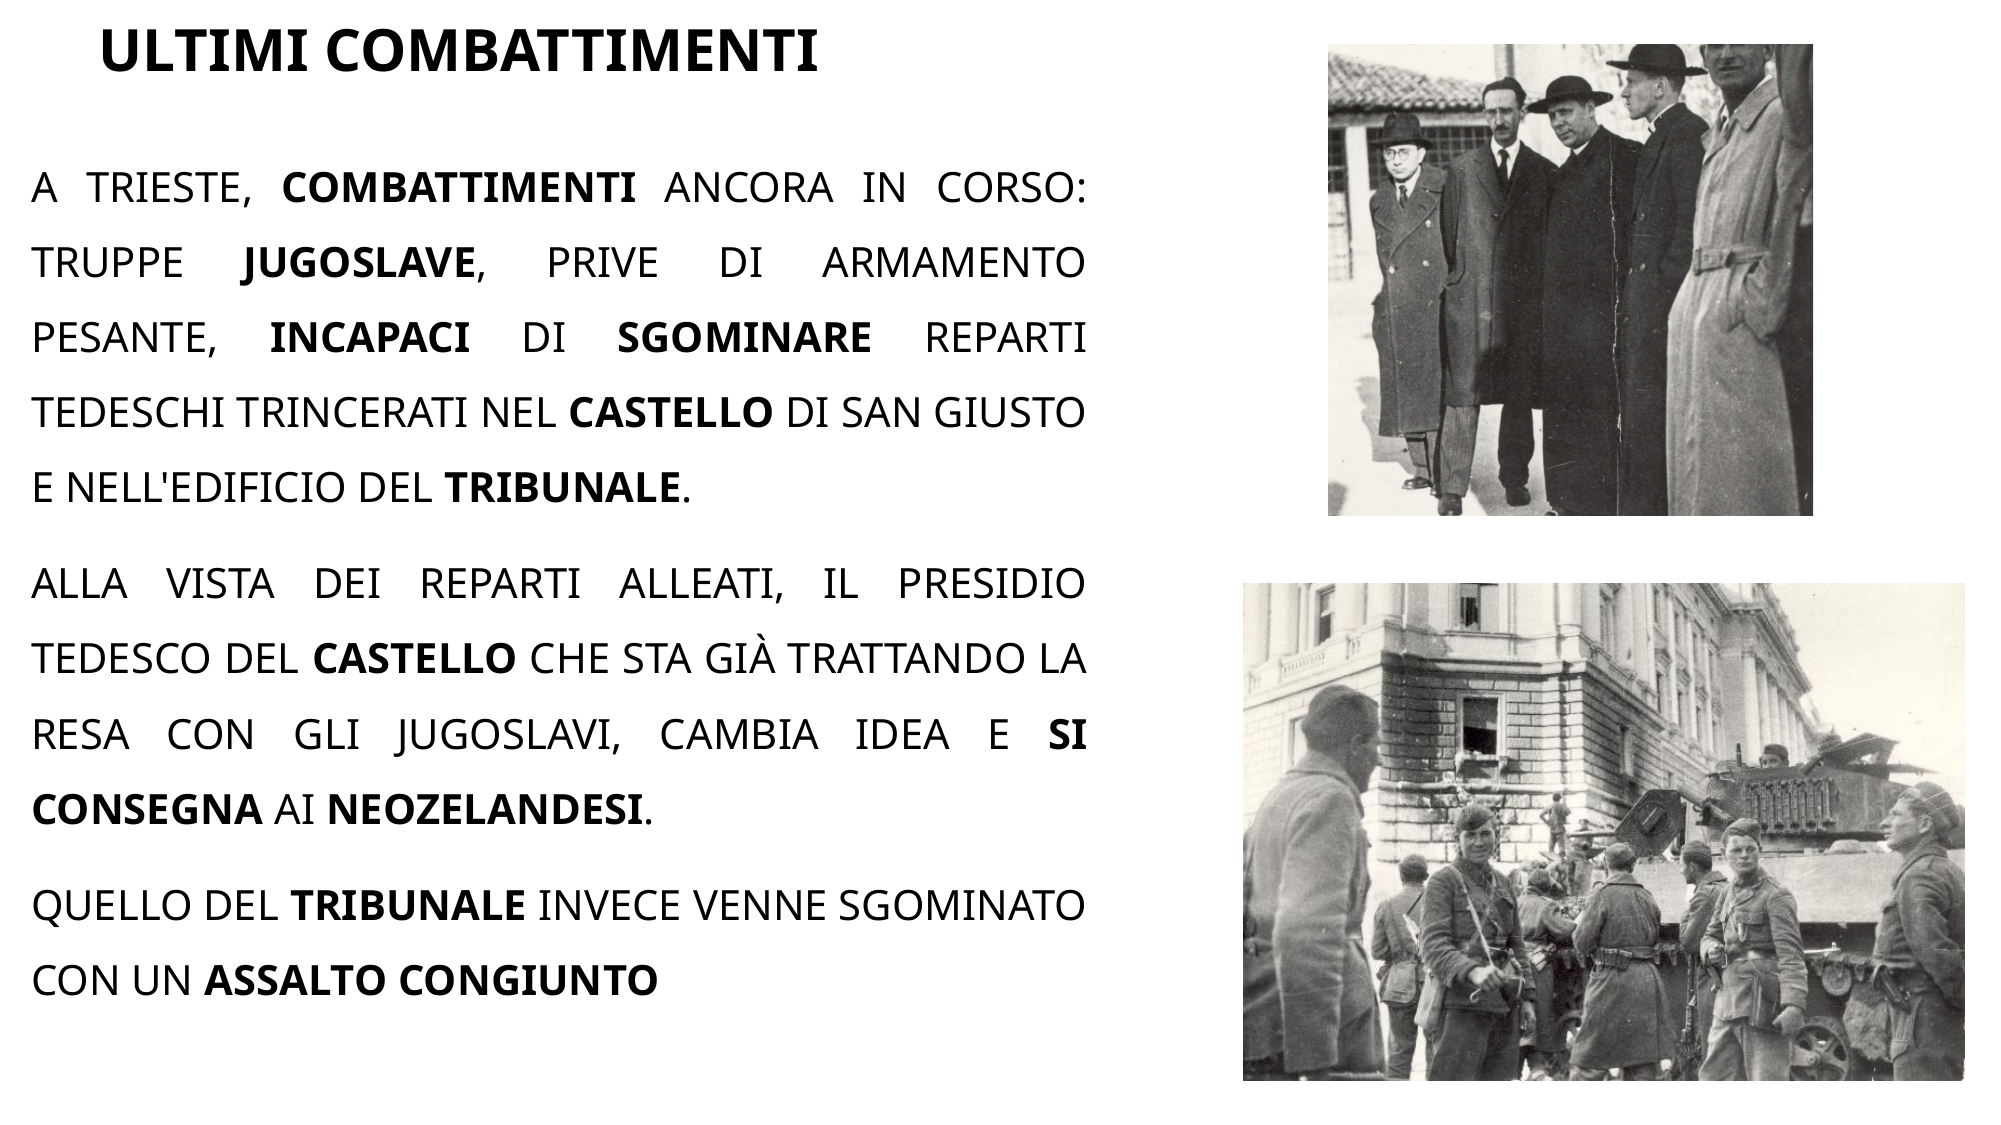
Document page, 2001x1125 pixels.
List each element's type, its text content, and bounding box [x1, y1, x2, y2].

picture [1328, 44, 1814, 516]
list A TRIESTE, COMBATTIMENTI ANCORA IN CORSO: TRUPPE JUGOSLAVE, PRIVE DI ARMAMENTO PESANTE, INCAPACI DI SGOMINARE REPARTI TEDESCHI TRINCERATI NEL CASTELLO DI SAN GIUSTO E NELL'EDIFICIO DEL TRIBUNALE. ALLA VISTA DEI REPARTI ALLEATI, IL PRESIDIO TEDESCO DEL CASTELLO CHE STA GIÀ TRATTANDO LA RESA CON GLI JUGOSLAVI, CAMBIA IDEA E SI CONSEGNA AI NEOZELANDESI. QUELLO DEL TRIBUNALE INVECE VENNE SGOMINATO CON UN ASSALTO CONGIUNTO [16, 128, 1103, 1125]
title ULTIMI COMBATTIMENTI [83, 0, 1294, 92]
picture [1243, 583, 1965, 1081]
